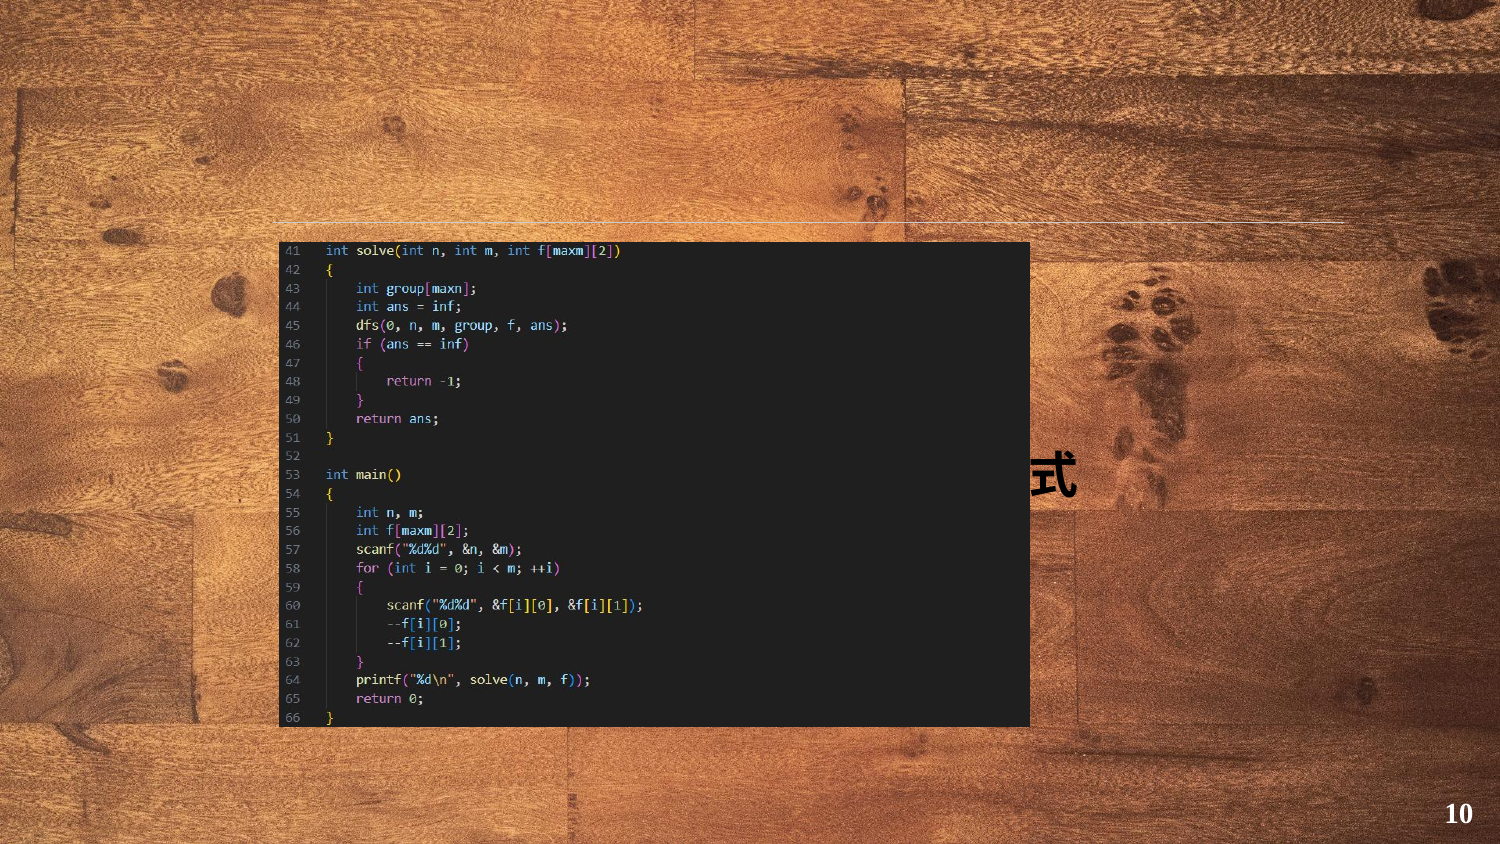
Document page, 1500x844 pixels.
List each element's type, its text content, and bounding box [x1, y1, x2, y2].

slide_number 8 [1429, 779, 1500, 844]
picture [279, 242, 1030, 727]
title 範例程式 [255, 117, 1341, 233]
